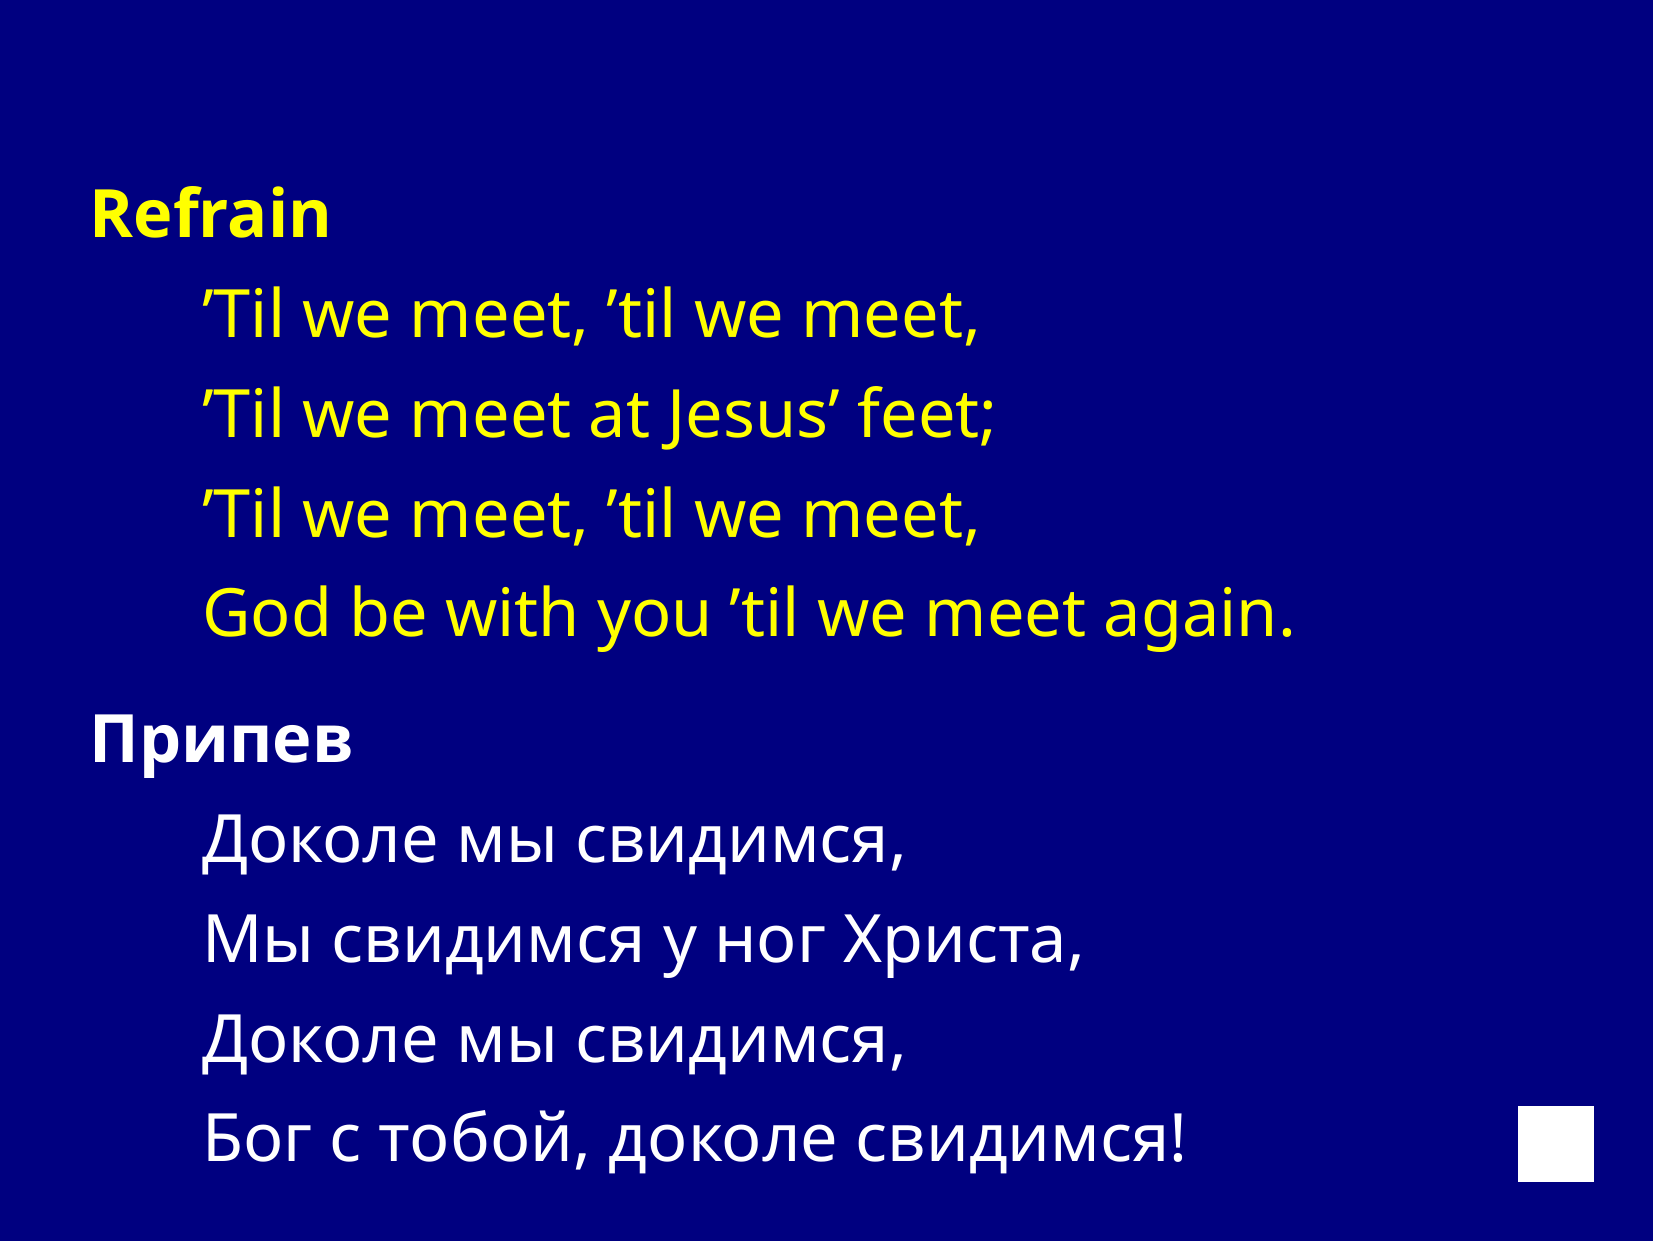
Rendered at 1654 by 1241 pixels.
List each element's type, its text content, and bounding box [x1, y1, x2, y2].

text_box Refrain ’Til we meet, ’til we meet, ’Til we meet at Jesus’ feet; ’Til we meet, ’til we meet, God be with you ’til we meet again. [75, 150, 1576, 638]
text_box Припев Доколе мы свидимся, Мы свидимся у ног Христа, Доколе мы свидимся, Бог с тобой, доколе свидимся! [75, 675, 1576, 1163]
text_box [1518, 1106, 1594, 1182]
